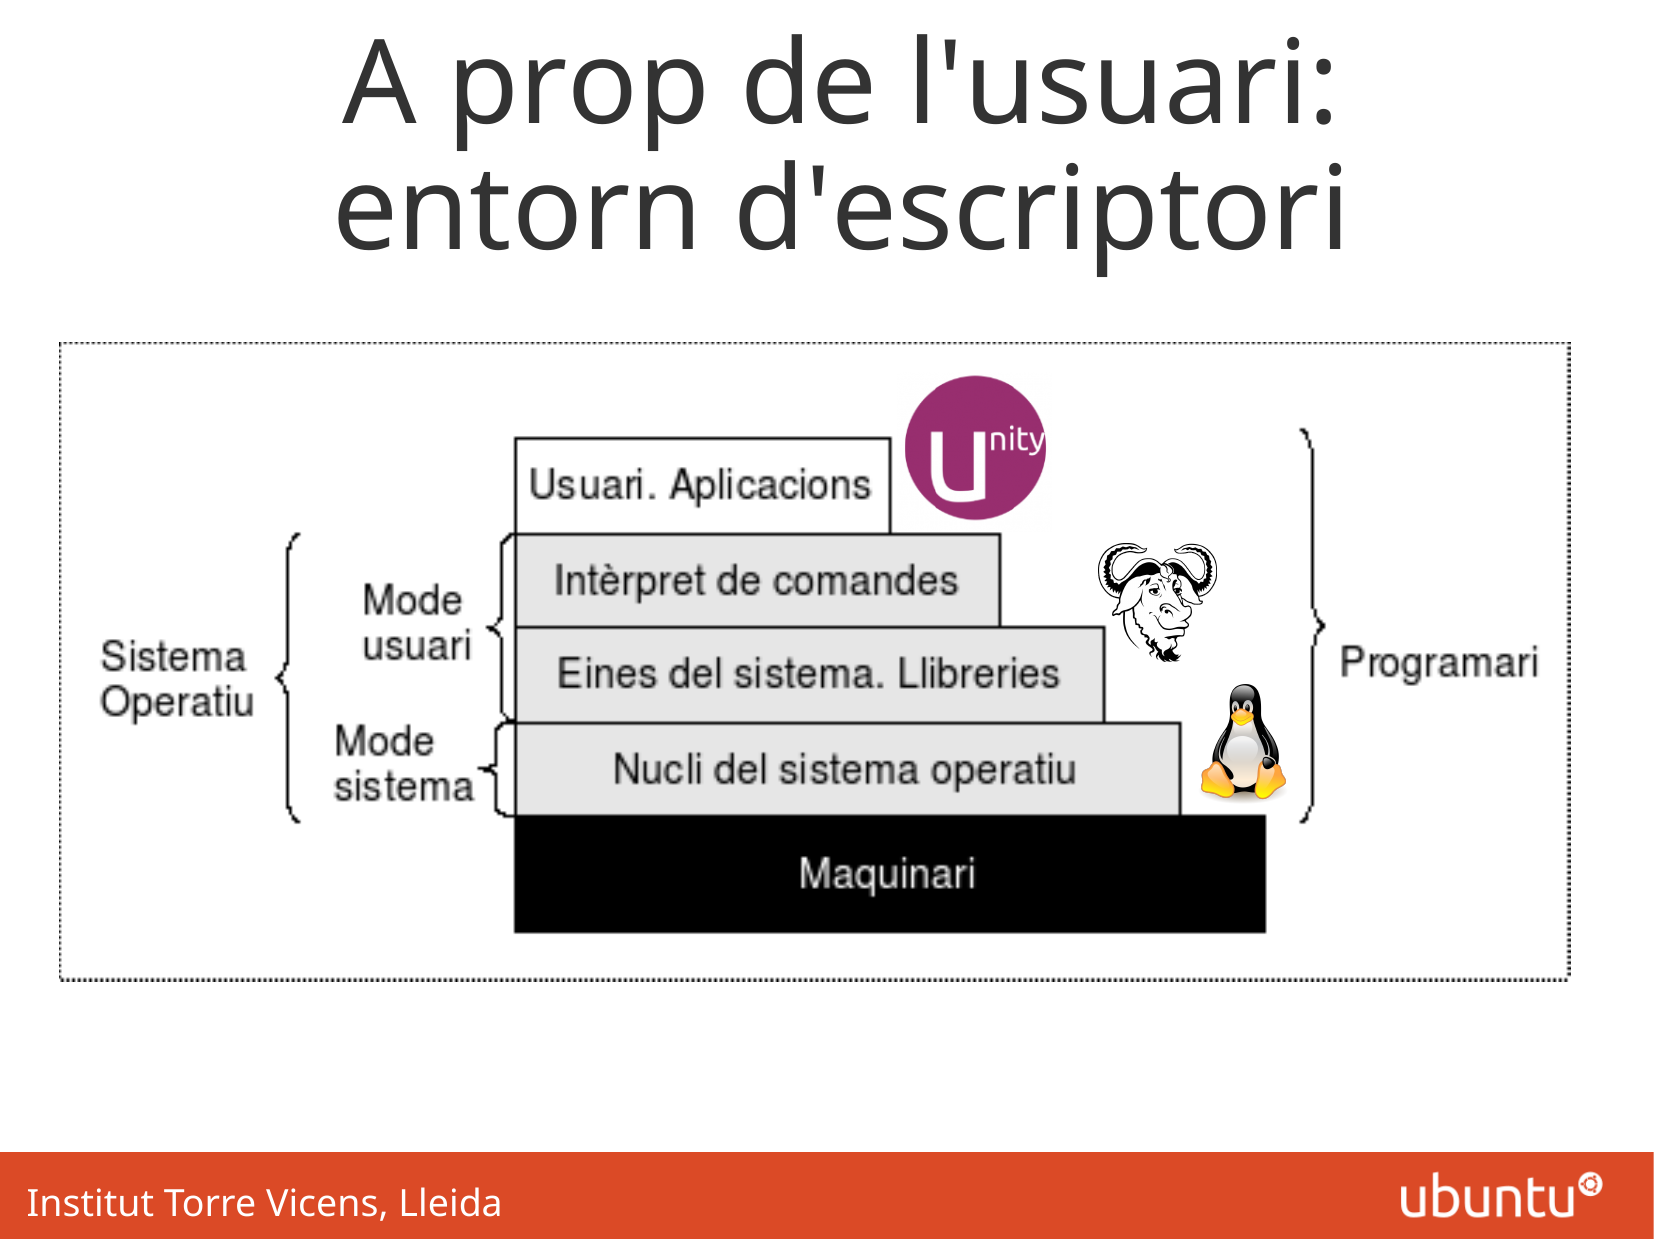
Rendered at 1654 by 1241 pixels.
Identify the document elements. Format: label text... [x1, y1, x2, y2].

title A prop de l'usuari: entorn d'escriptori [147, 14, 1388, 284]
picture [0, 1152, 1654, 1239]
text_box Institut Torre Vicens, Lleida 17/05/2014 [11, 1169, 739, 1227]
picture [59, 342, 1571, 982]
